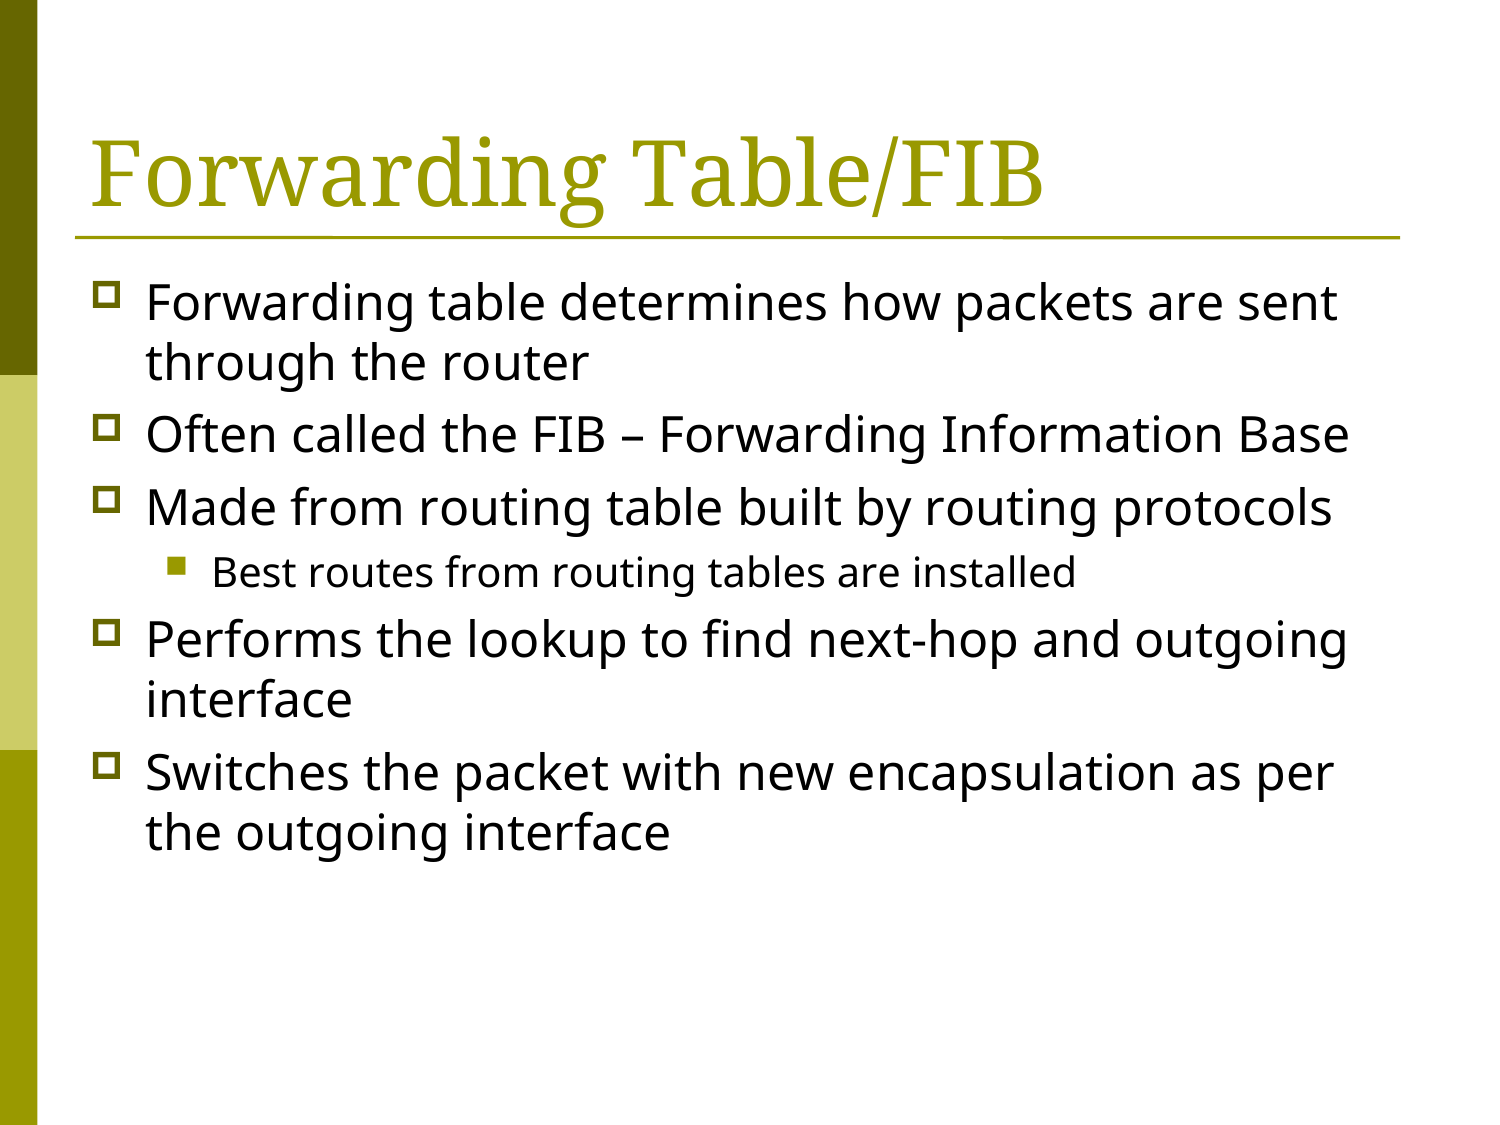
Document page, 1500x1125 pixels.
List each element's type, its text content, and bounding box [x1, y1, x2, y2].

title Forwarding Table/FIB [75, 45, 1426, 233]
list Forwarding table determines how packets are sent through the router Often called the FIB – Forwarding Information Base Made from routing table built by routing protocols Best routes from routing tables are installed Performs the lookup to find next-hop and outgoing interface Switches the packet with new encapsulation as per the outgoing interface [75, 262, 1426, 1006]
